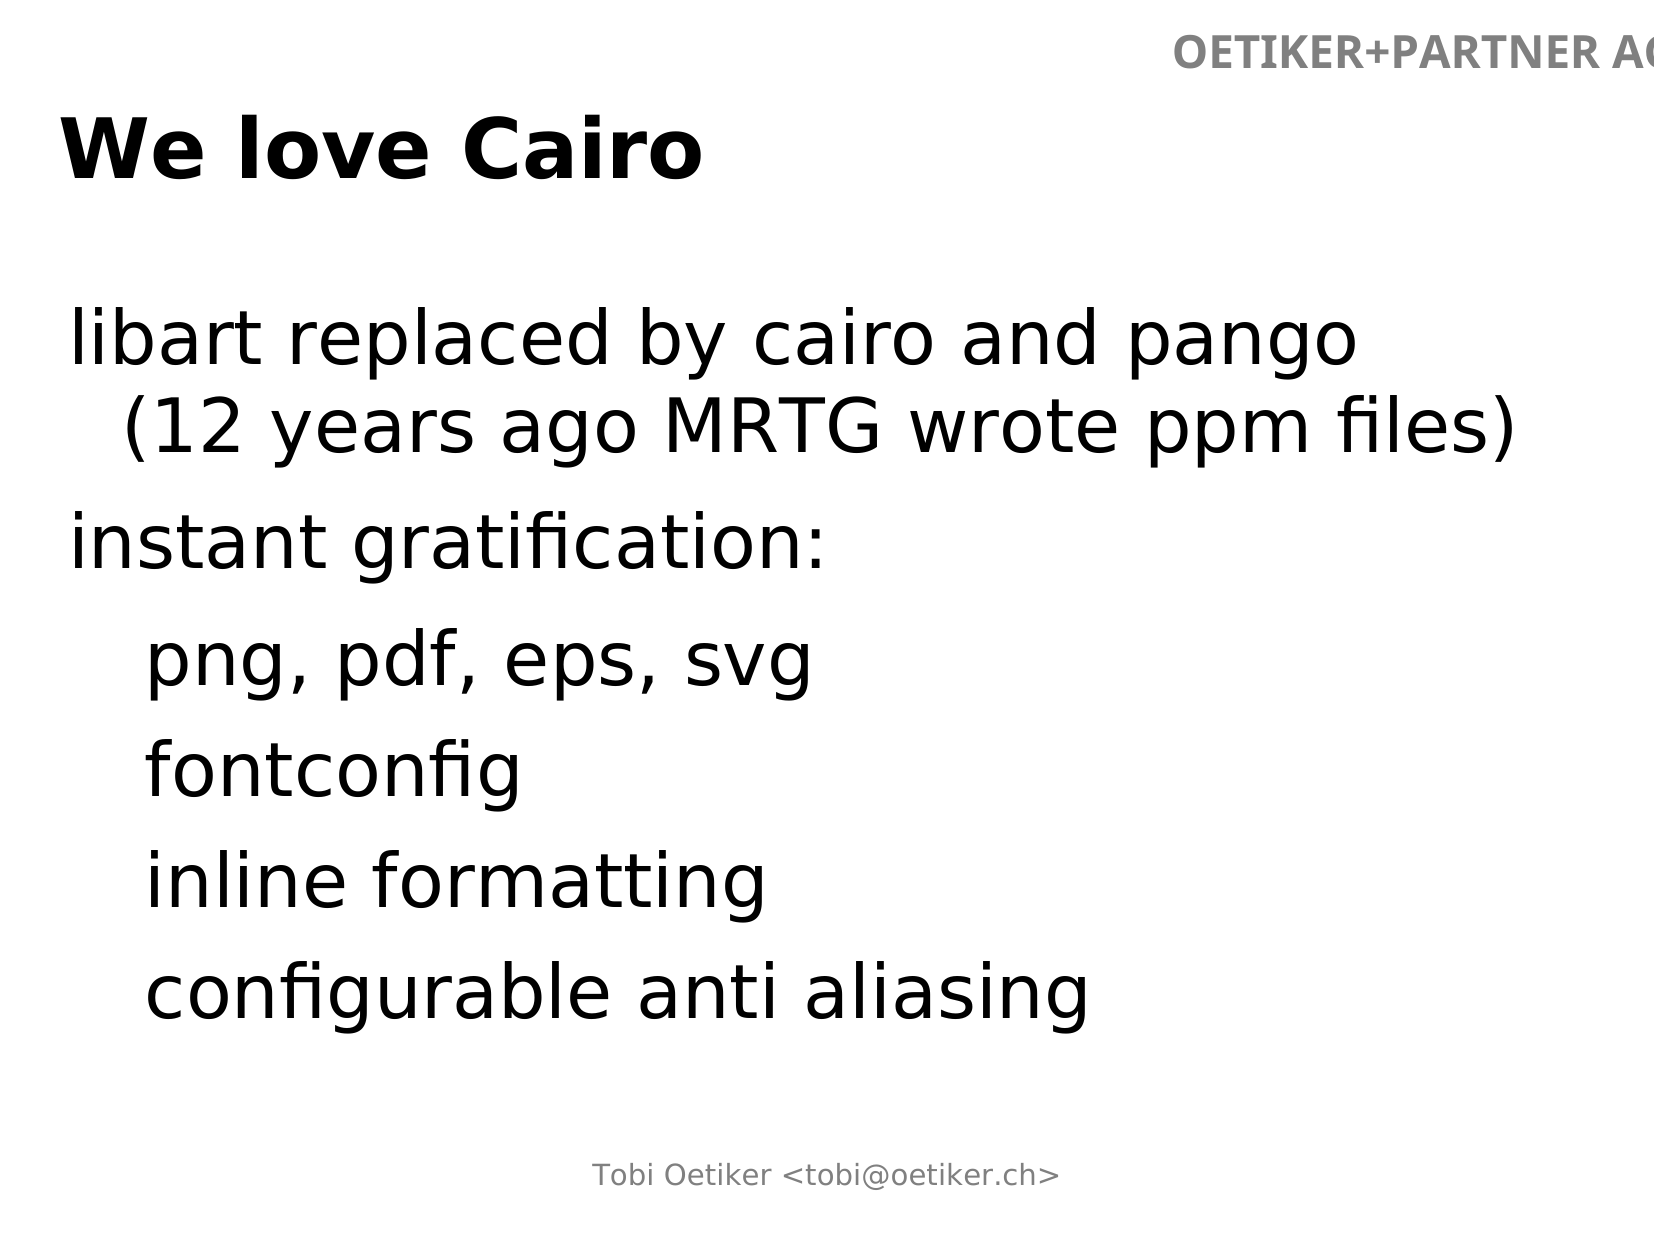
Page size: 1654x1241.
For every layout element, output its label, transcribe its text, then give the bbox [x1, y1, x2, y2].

title We love Cairo [59, 75, 1607, 225]
list libart replaced by cairo and pango (12 years ago MRTG wrote ppm files) instant gratification: png, pdf, eps, svg fontconfig inline formatting configurable anti aliasing [50, 295, 1571, 1099]
